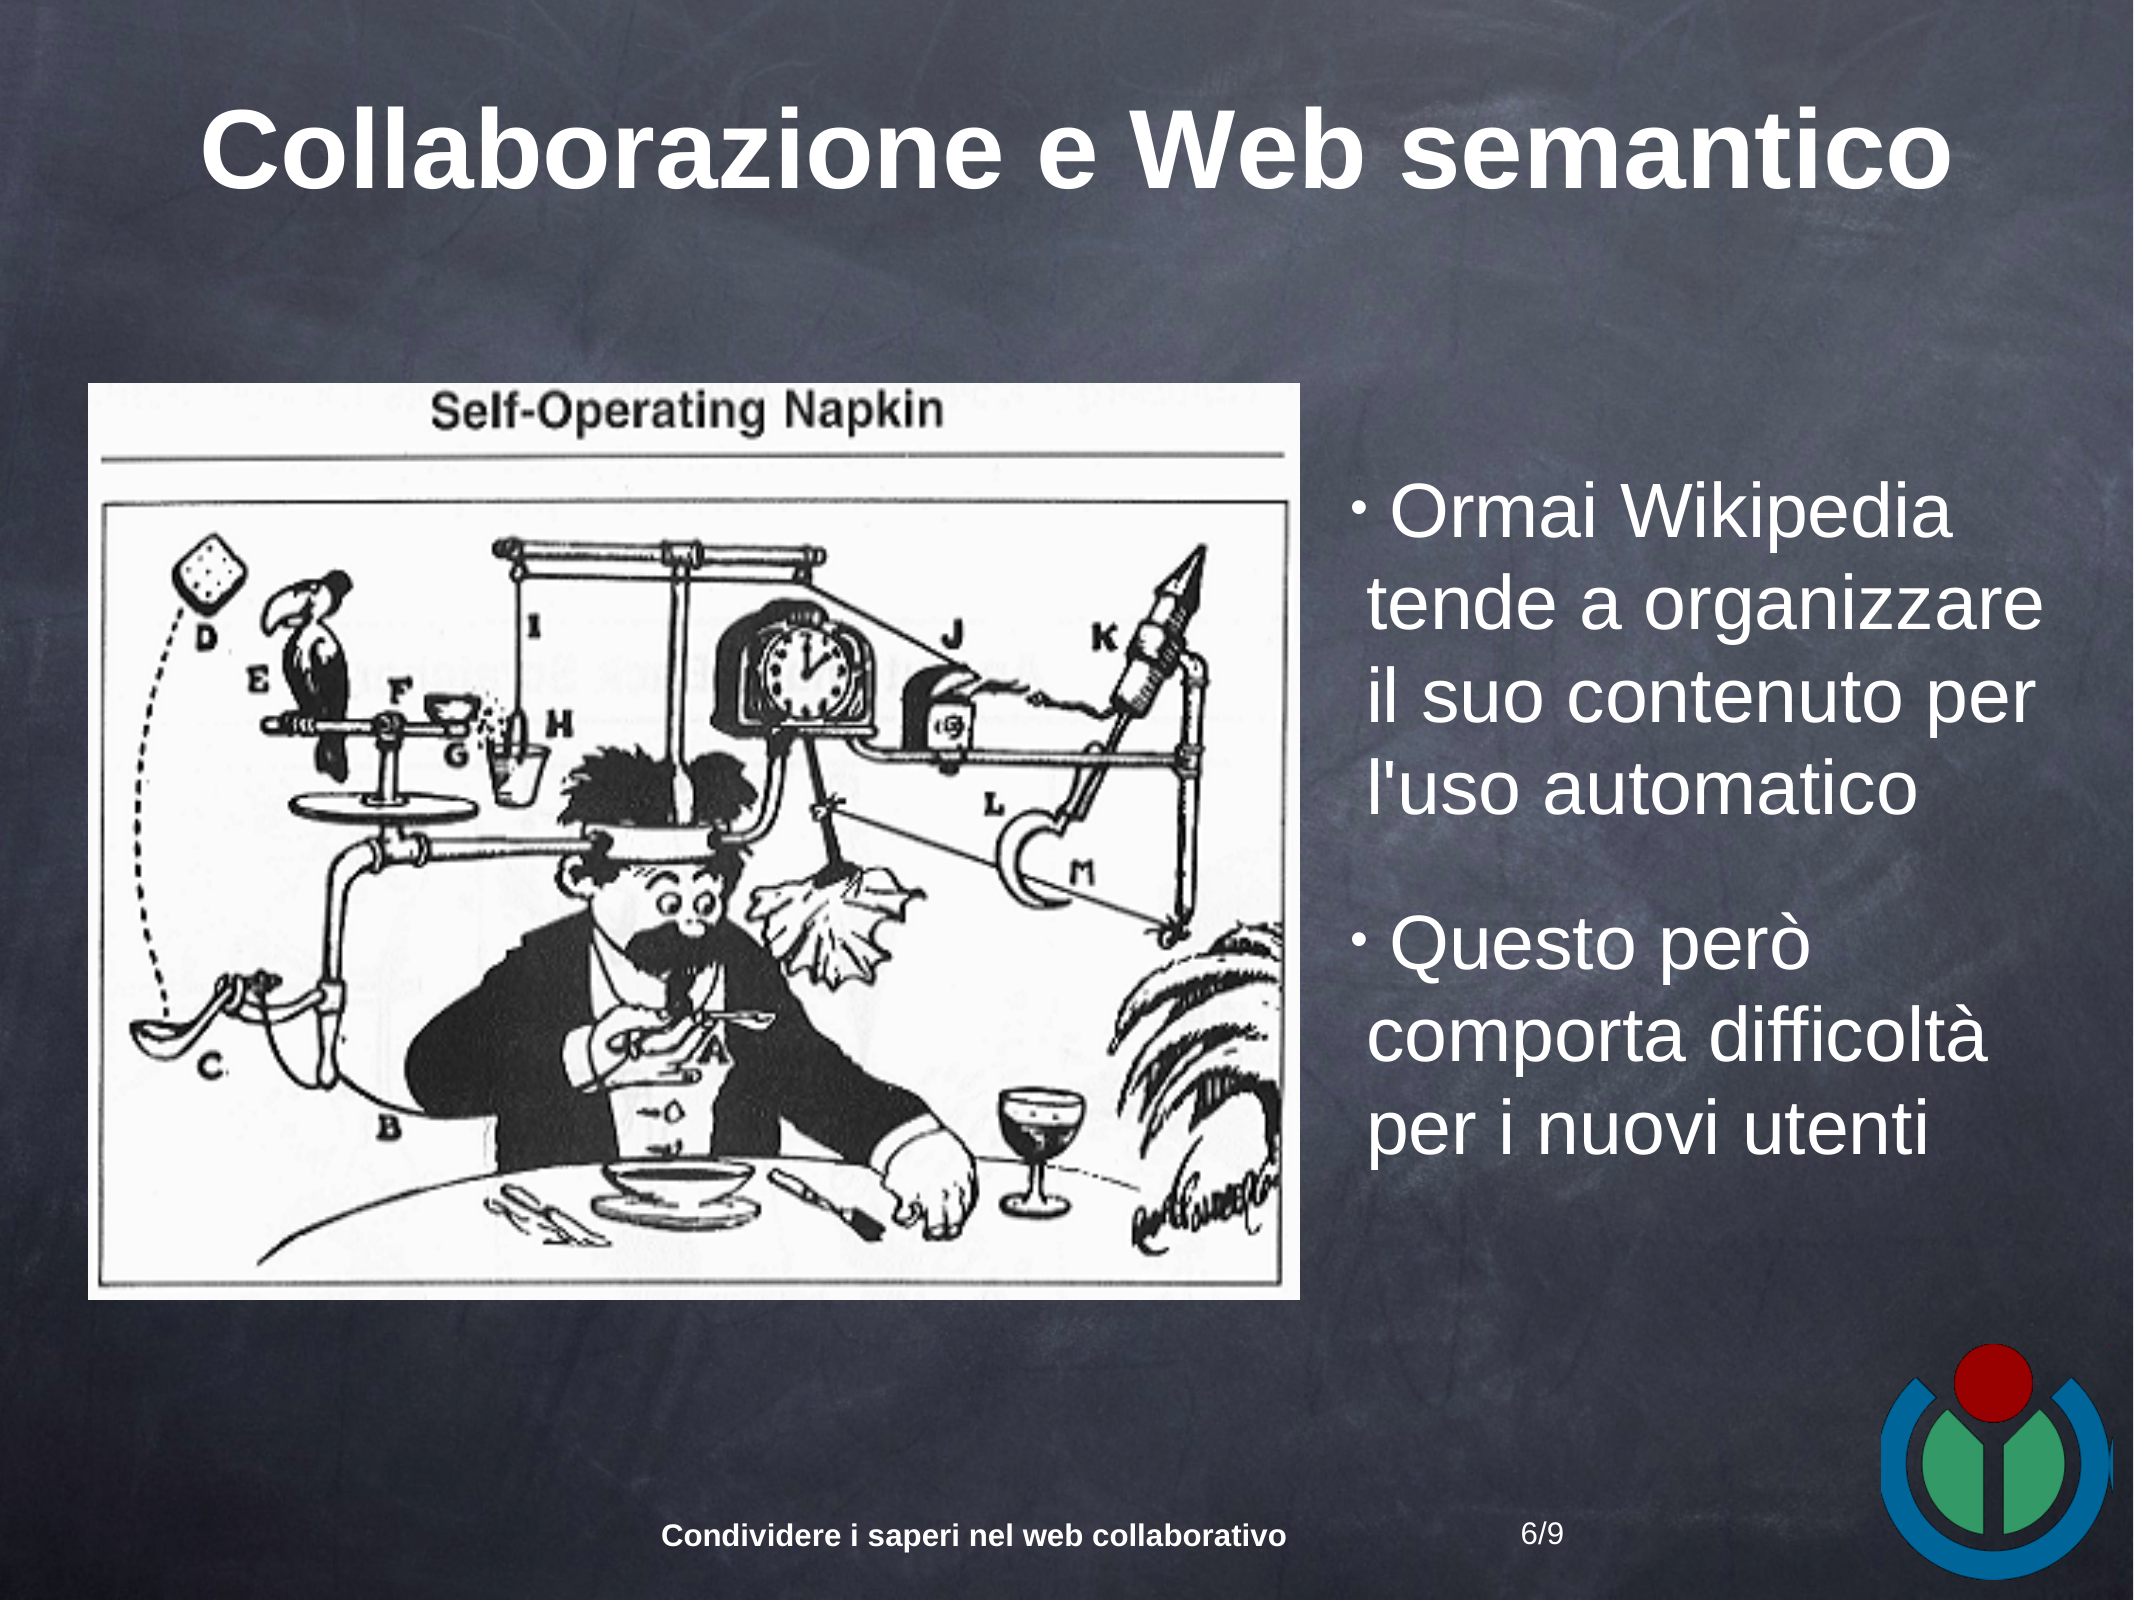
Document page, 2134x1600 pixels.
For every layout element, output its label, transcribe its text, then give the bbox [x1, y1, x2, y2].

list Ormai Wikipedia tende a organizzare il suo contenuto per l'uso automatico Questo però comporta difficoltà per i nuovi utenti [1299, 325, 2067, 1394]
text_box Collaborazione e Web semantico [88, 67, 2067, 325]
picture [0, 0, 2134, 1600]
